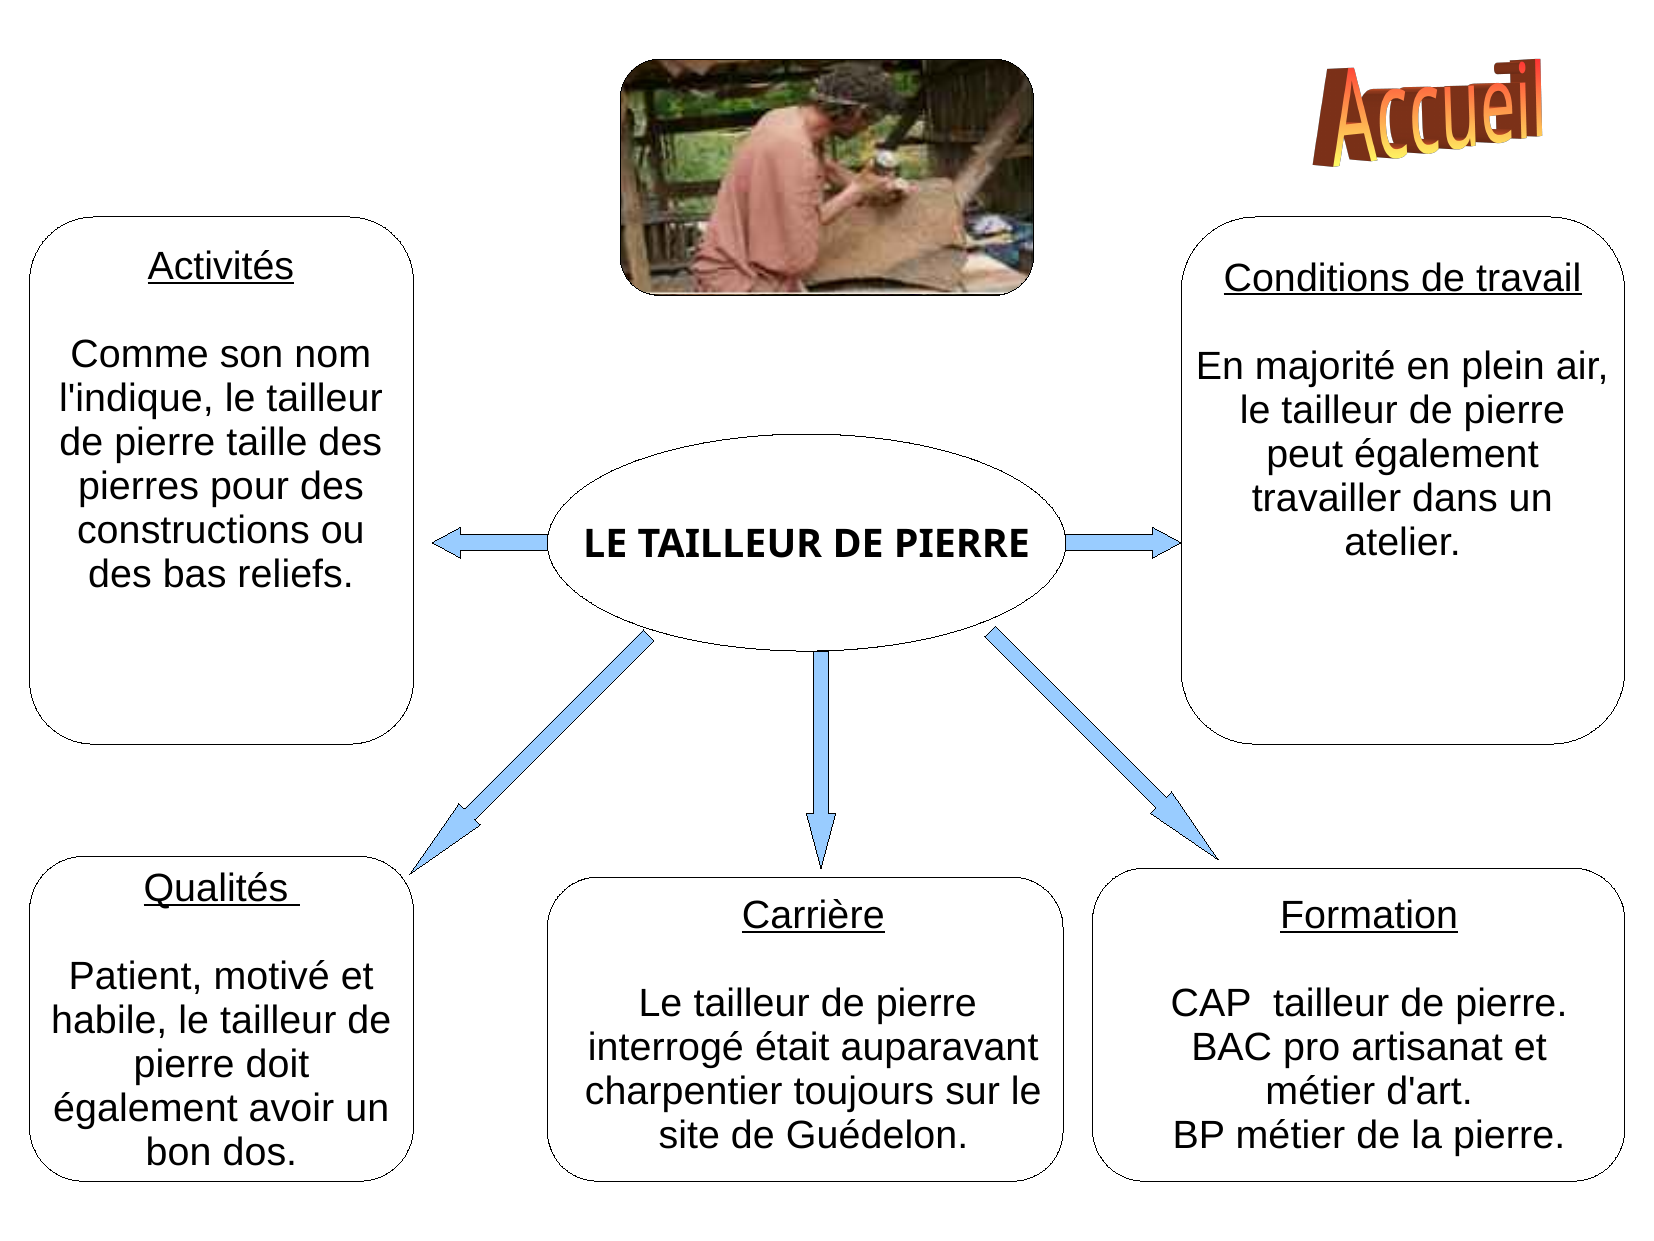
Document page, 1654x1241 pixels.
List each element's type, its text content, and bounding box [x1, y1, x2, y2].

text_box Conditions de travail En majorité en plein air, le tailleur de pierre peut également travailler dans un atelier. [1181, 248, 1625, 680]
text_box [984, 626, 1219, 860]
text_box Formation CAP tailleur de pierre. BAC pro artisanat et métier d'art. BP métier de la pierre. [1122, 885, 1617, 1209]
text_box [414, 629, 654, 872]
text_box Activités Comme son nom l'indique, le tailleur de pierre taille des pierres pour des constructions ou des bas reliefs. [28, 236, 414, 729]
text_box LE TAILLEUR DE PIERRE [548, 434, 1066, 652]
text_box Qualités Patient, motivé et habile, le tailleur de pierre doit également avoir un bon dos. [29, 858, 414, 1182]
text_box [1065, 527, 1181, 559]
text_box [432, 527, 548, 559]
text_box [806, 651, 836, 869]
text_box [620, 59, 1034, 296]
text_box Carrière Le tailleur de pierre interrogé était auparavant charpentier toujours sur le site de Guédelon. [561, 885, 1066, 1212]
